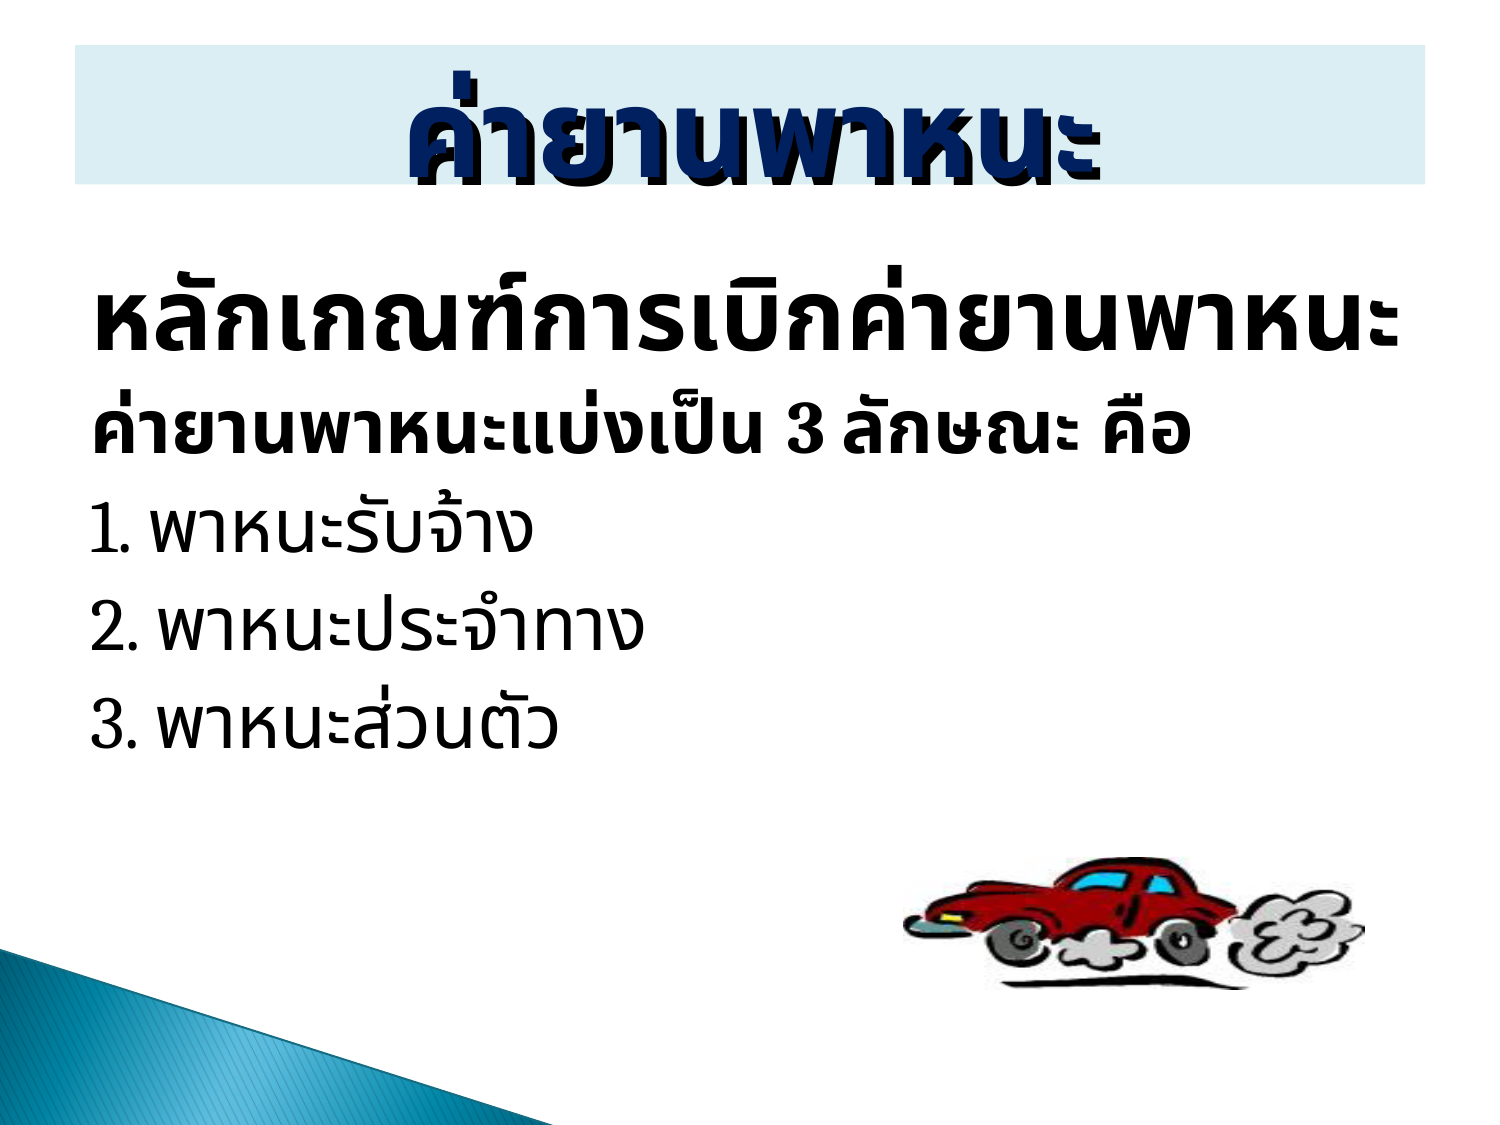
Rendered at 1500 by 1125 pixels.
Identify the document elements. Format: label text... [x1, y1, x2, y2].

title ค่ายานพาหนะ [75, 45, 1426, 185]
list หลักเกณฑ์การเบิกค่ายานพาหนะ ค่ายานพาหนะแบ่งเป็น 3 ลักษณะ คือ 1. พาหนะรับจ้าง 2. พาหนะประจำทาง 3. พาหนะส่วนตัว [75, 243, 1426, 986]
picture [903, 857, 1365, 990]
